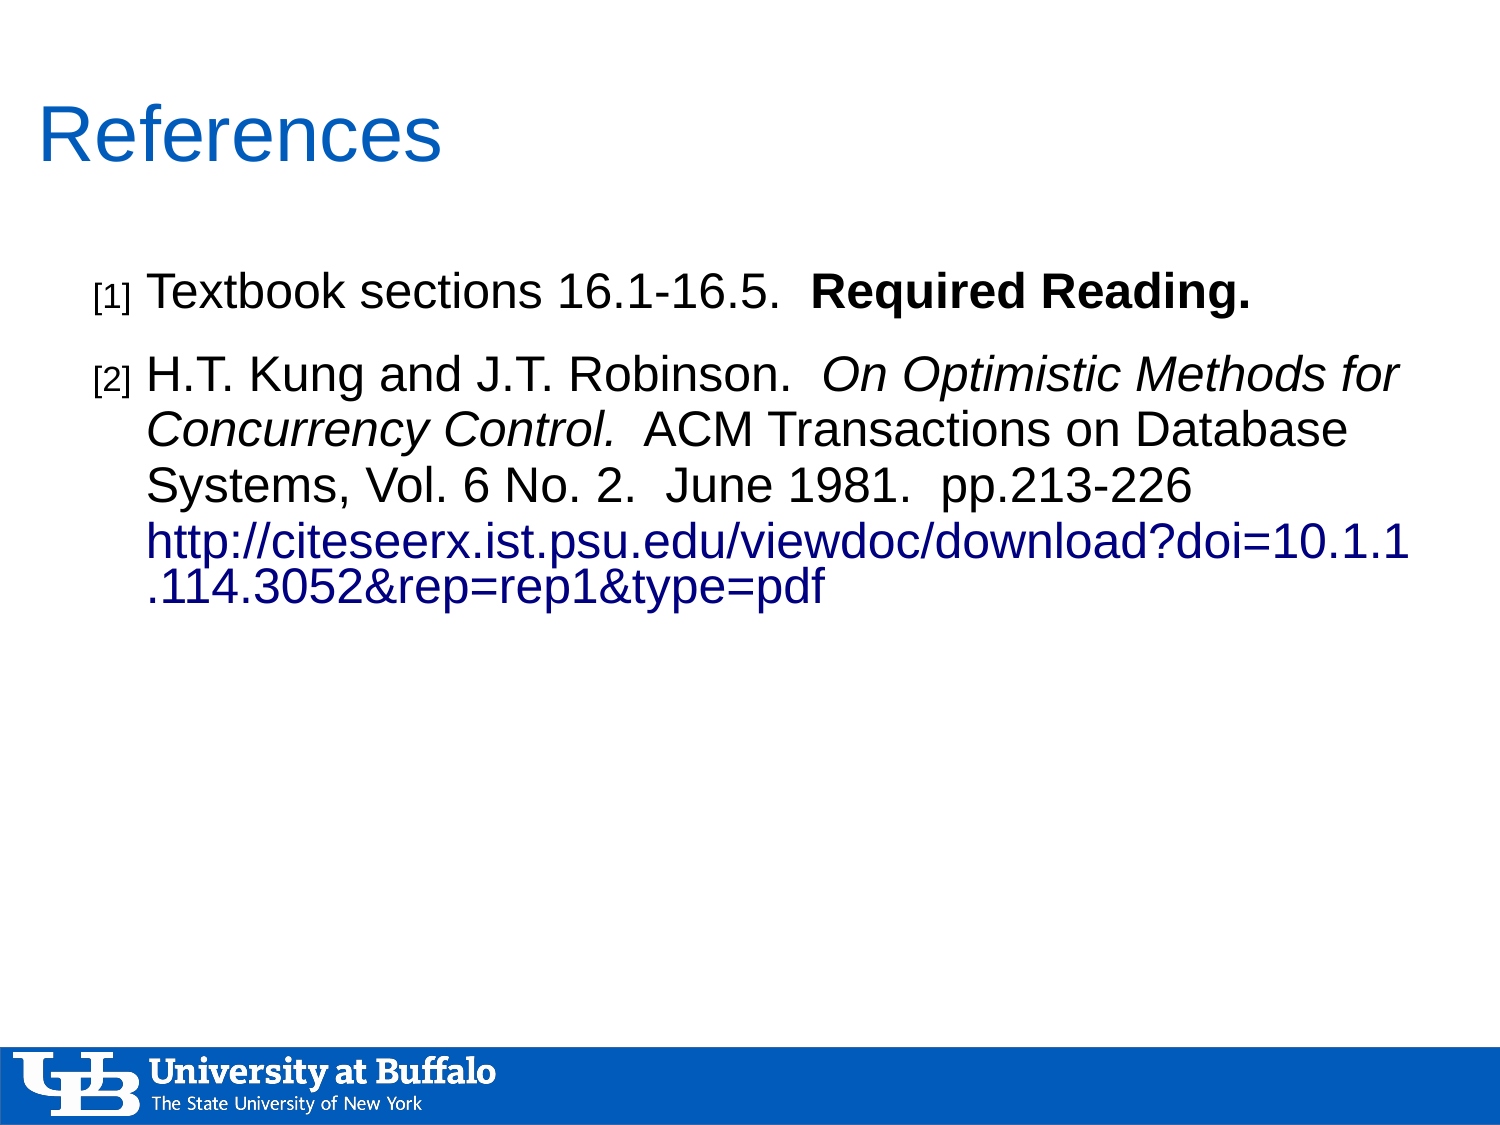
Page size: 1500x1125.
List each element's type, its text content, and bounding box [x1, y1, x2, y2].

title References [37, 89, 1388, 179]
picture [13, 1052, 496, 1116]
list Textbook sections 16.1-16.5. Required Reading. H.T. Kung and J.T. Robinson. On Optimistic Methods for Concurrency Control. ACM Transactions on Database Systems, Vol. 6 No. 2. June 1981. pp.213-226 http://citeseerx.ist.psu.edu/viewdoc/download?doi=10.1.1.114.3052&rep=rep1&type=pdf [75, 263, 1425, 916]
